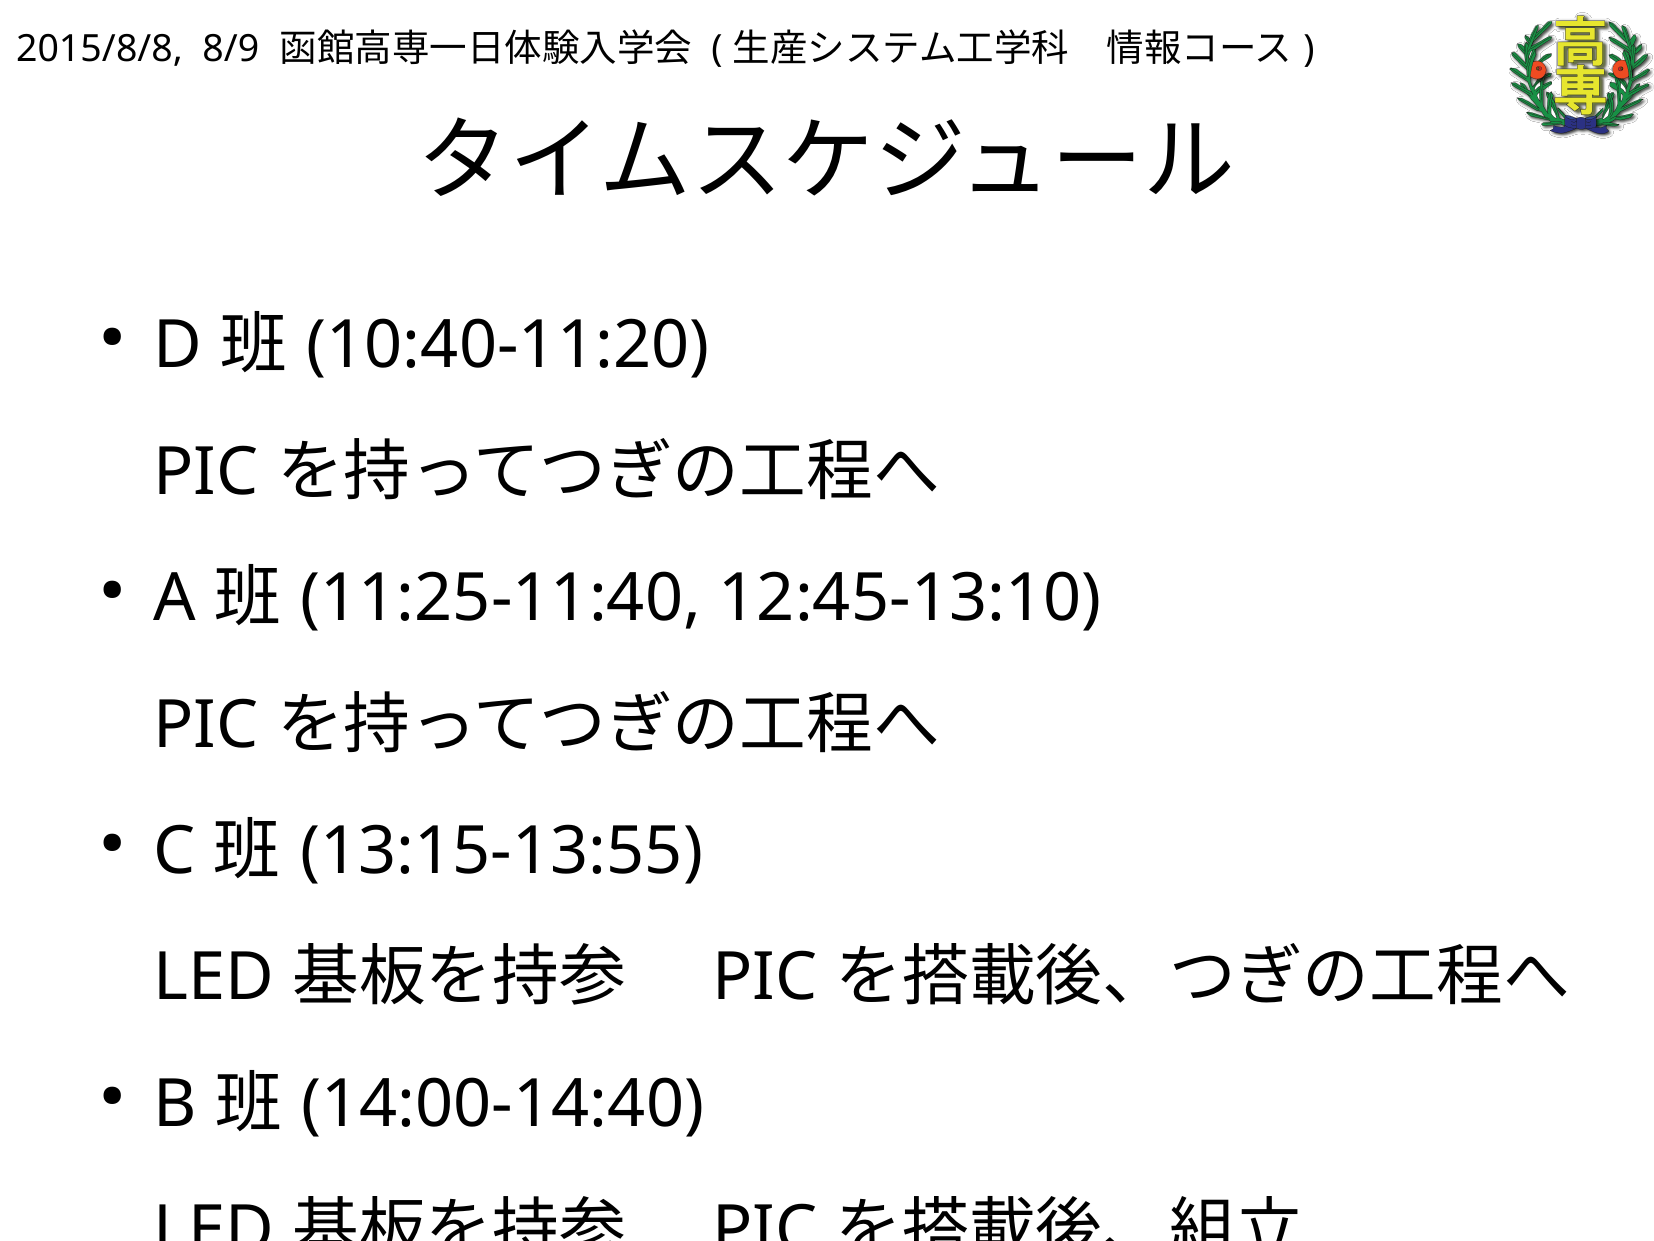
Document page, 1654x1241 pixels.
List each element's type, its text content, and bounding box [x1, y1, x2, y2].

title タイムスケジュール [82, 49, 1571, 257]
picture [1506, 0, 1654, 157]
list D班(10:40-11:20) PICを持ってつぎの工程へ A班(11:25-11:40, 12:45-13:10) PICを持ってつぎの工程へ C班(13:15-13:55) LED基板を持参 PICを搭載後、つぎの工程へ B班(14:00-14:40) LED基板を持参 PICを搭載後、組立 14:45-15:00 卒業式 [82, 290, 1571, 1172]
